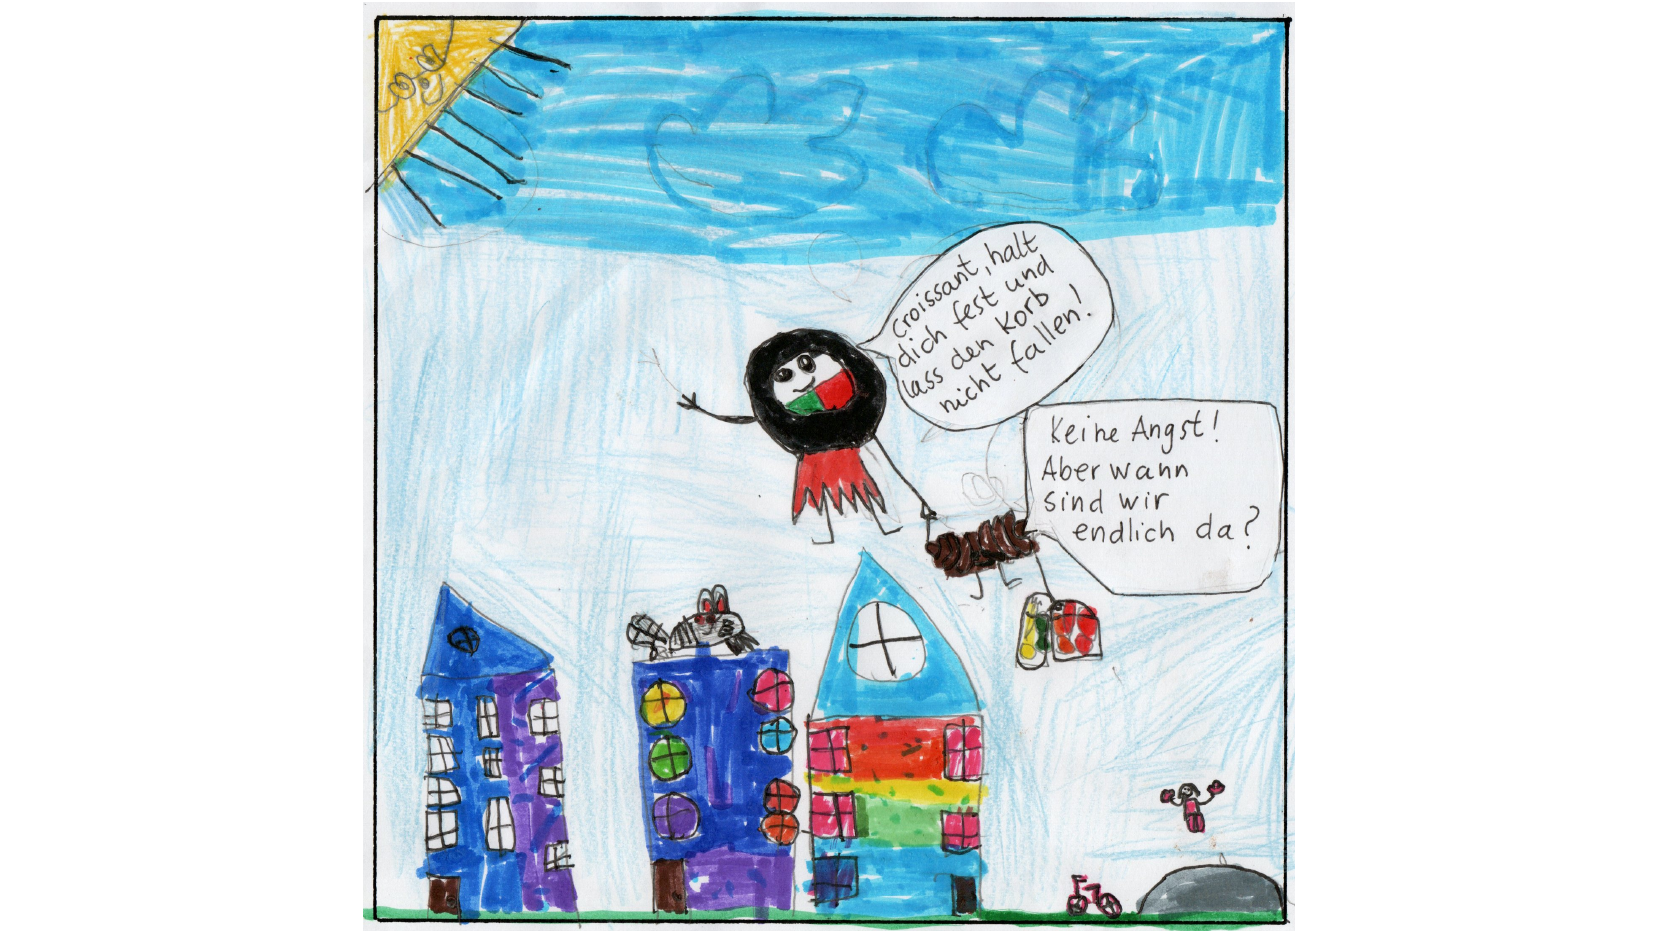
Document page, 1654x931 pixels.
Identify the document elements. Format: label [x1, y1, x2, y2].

picture [363, 2, 1295, 931]
